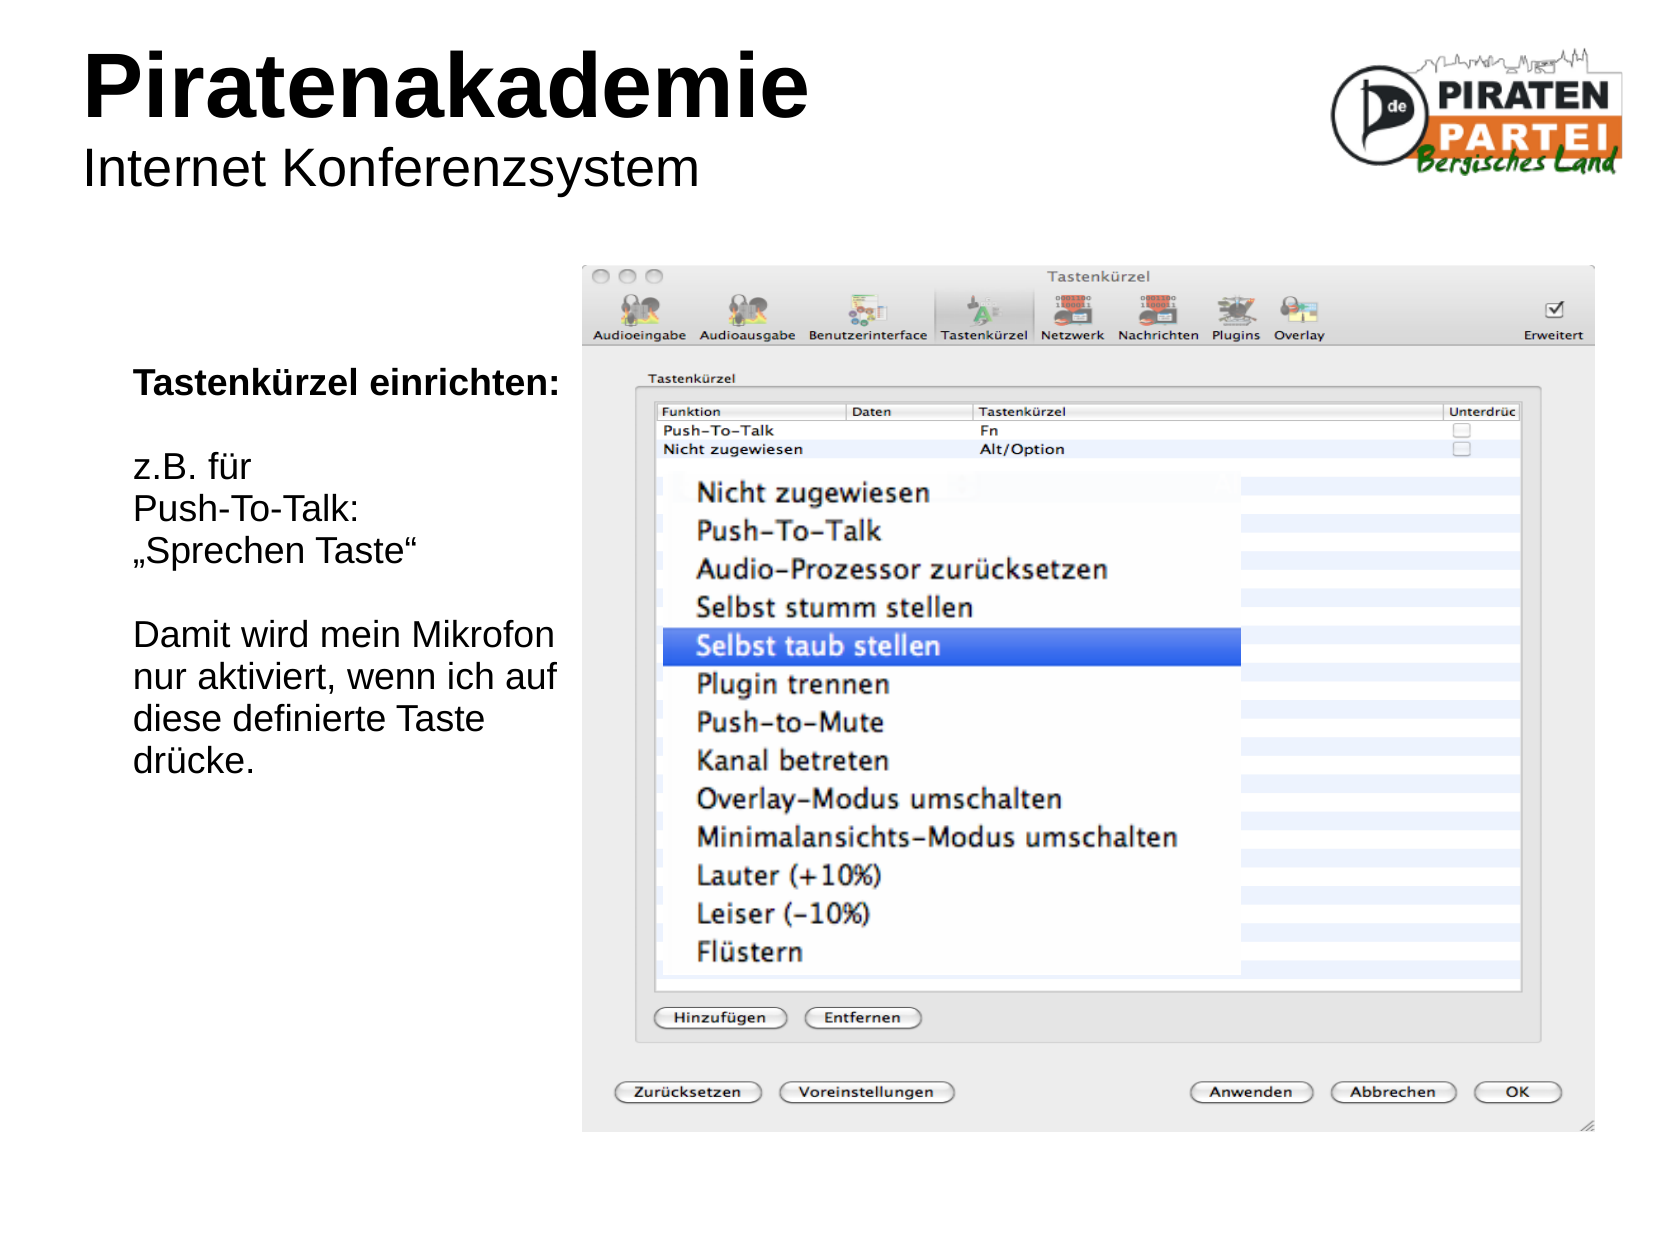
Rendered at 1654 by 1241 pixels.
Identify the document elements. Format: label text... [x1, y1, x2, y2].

picture [582, 265, 1595, 1132]
title Piratenakademie Internet Konferenzsystem [82, 34, 1571, 198]
picture [1328, 47, 1625, 176]
text_box Tastenkürzel einrichten: z.B. für Push-To-Talk: „Sprechen Taste“ Damit wird mein Mikrofon nur aktiviert, wenn ich auf diese definierte Taste drücke. [118, 354, 591, 945]
